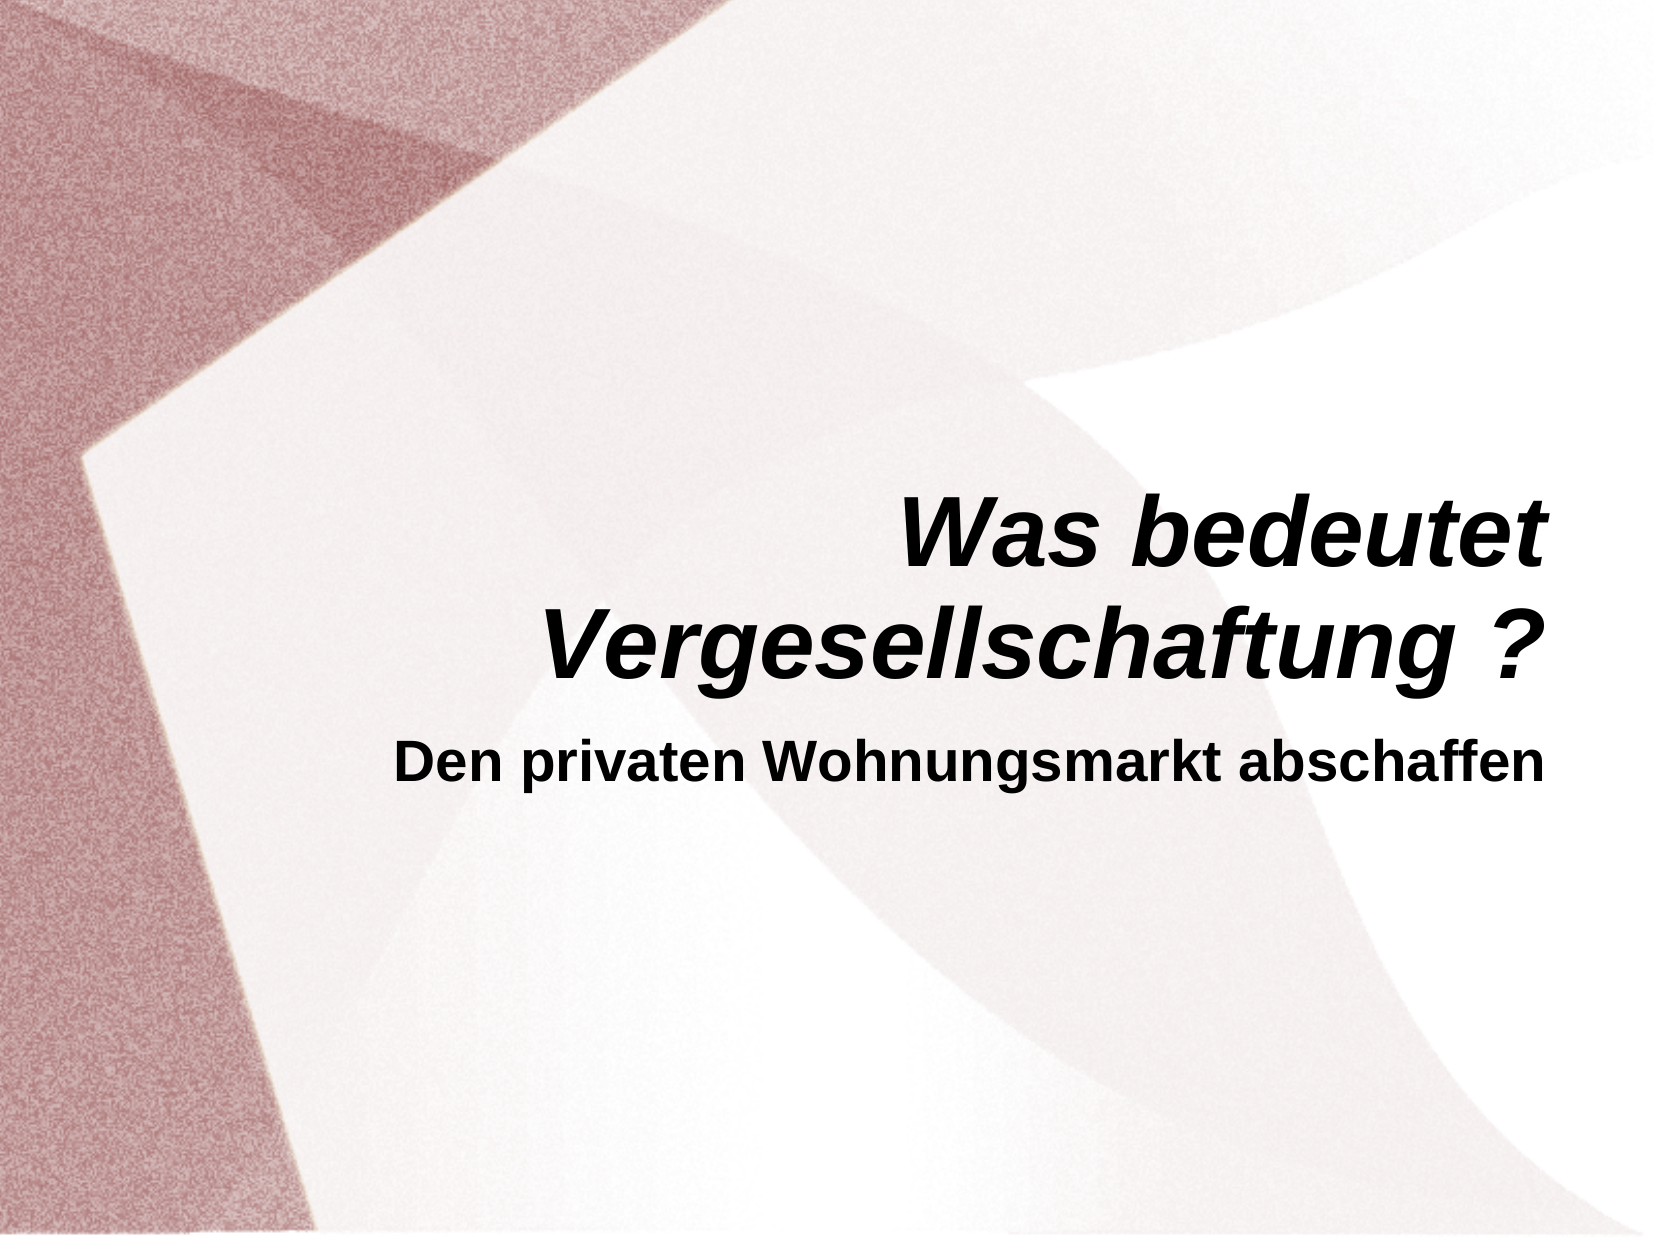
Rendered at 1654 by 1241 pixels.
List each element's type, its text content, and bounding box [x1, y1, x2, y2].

picture [0, 0, 1654, 1241]
list Was bedeutet Vergesellschaftung ? Den privaten Wohnungsmarkt abschaffen [106, 476, 1548, 1075]
